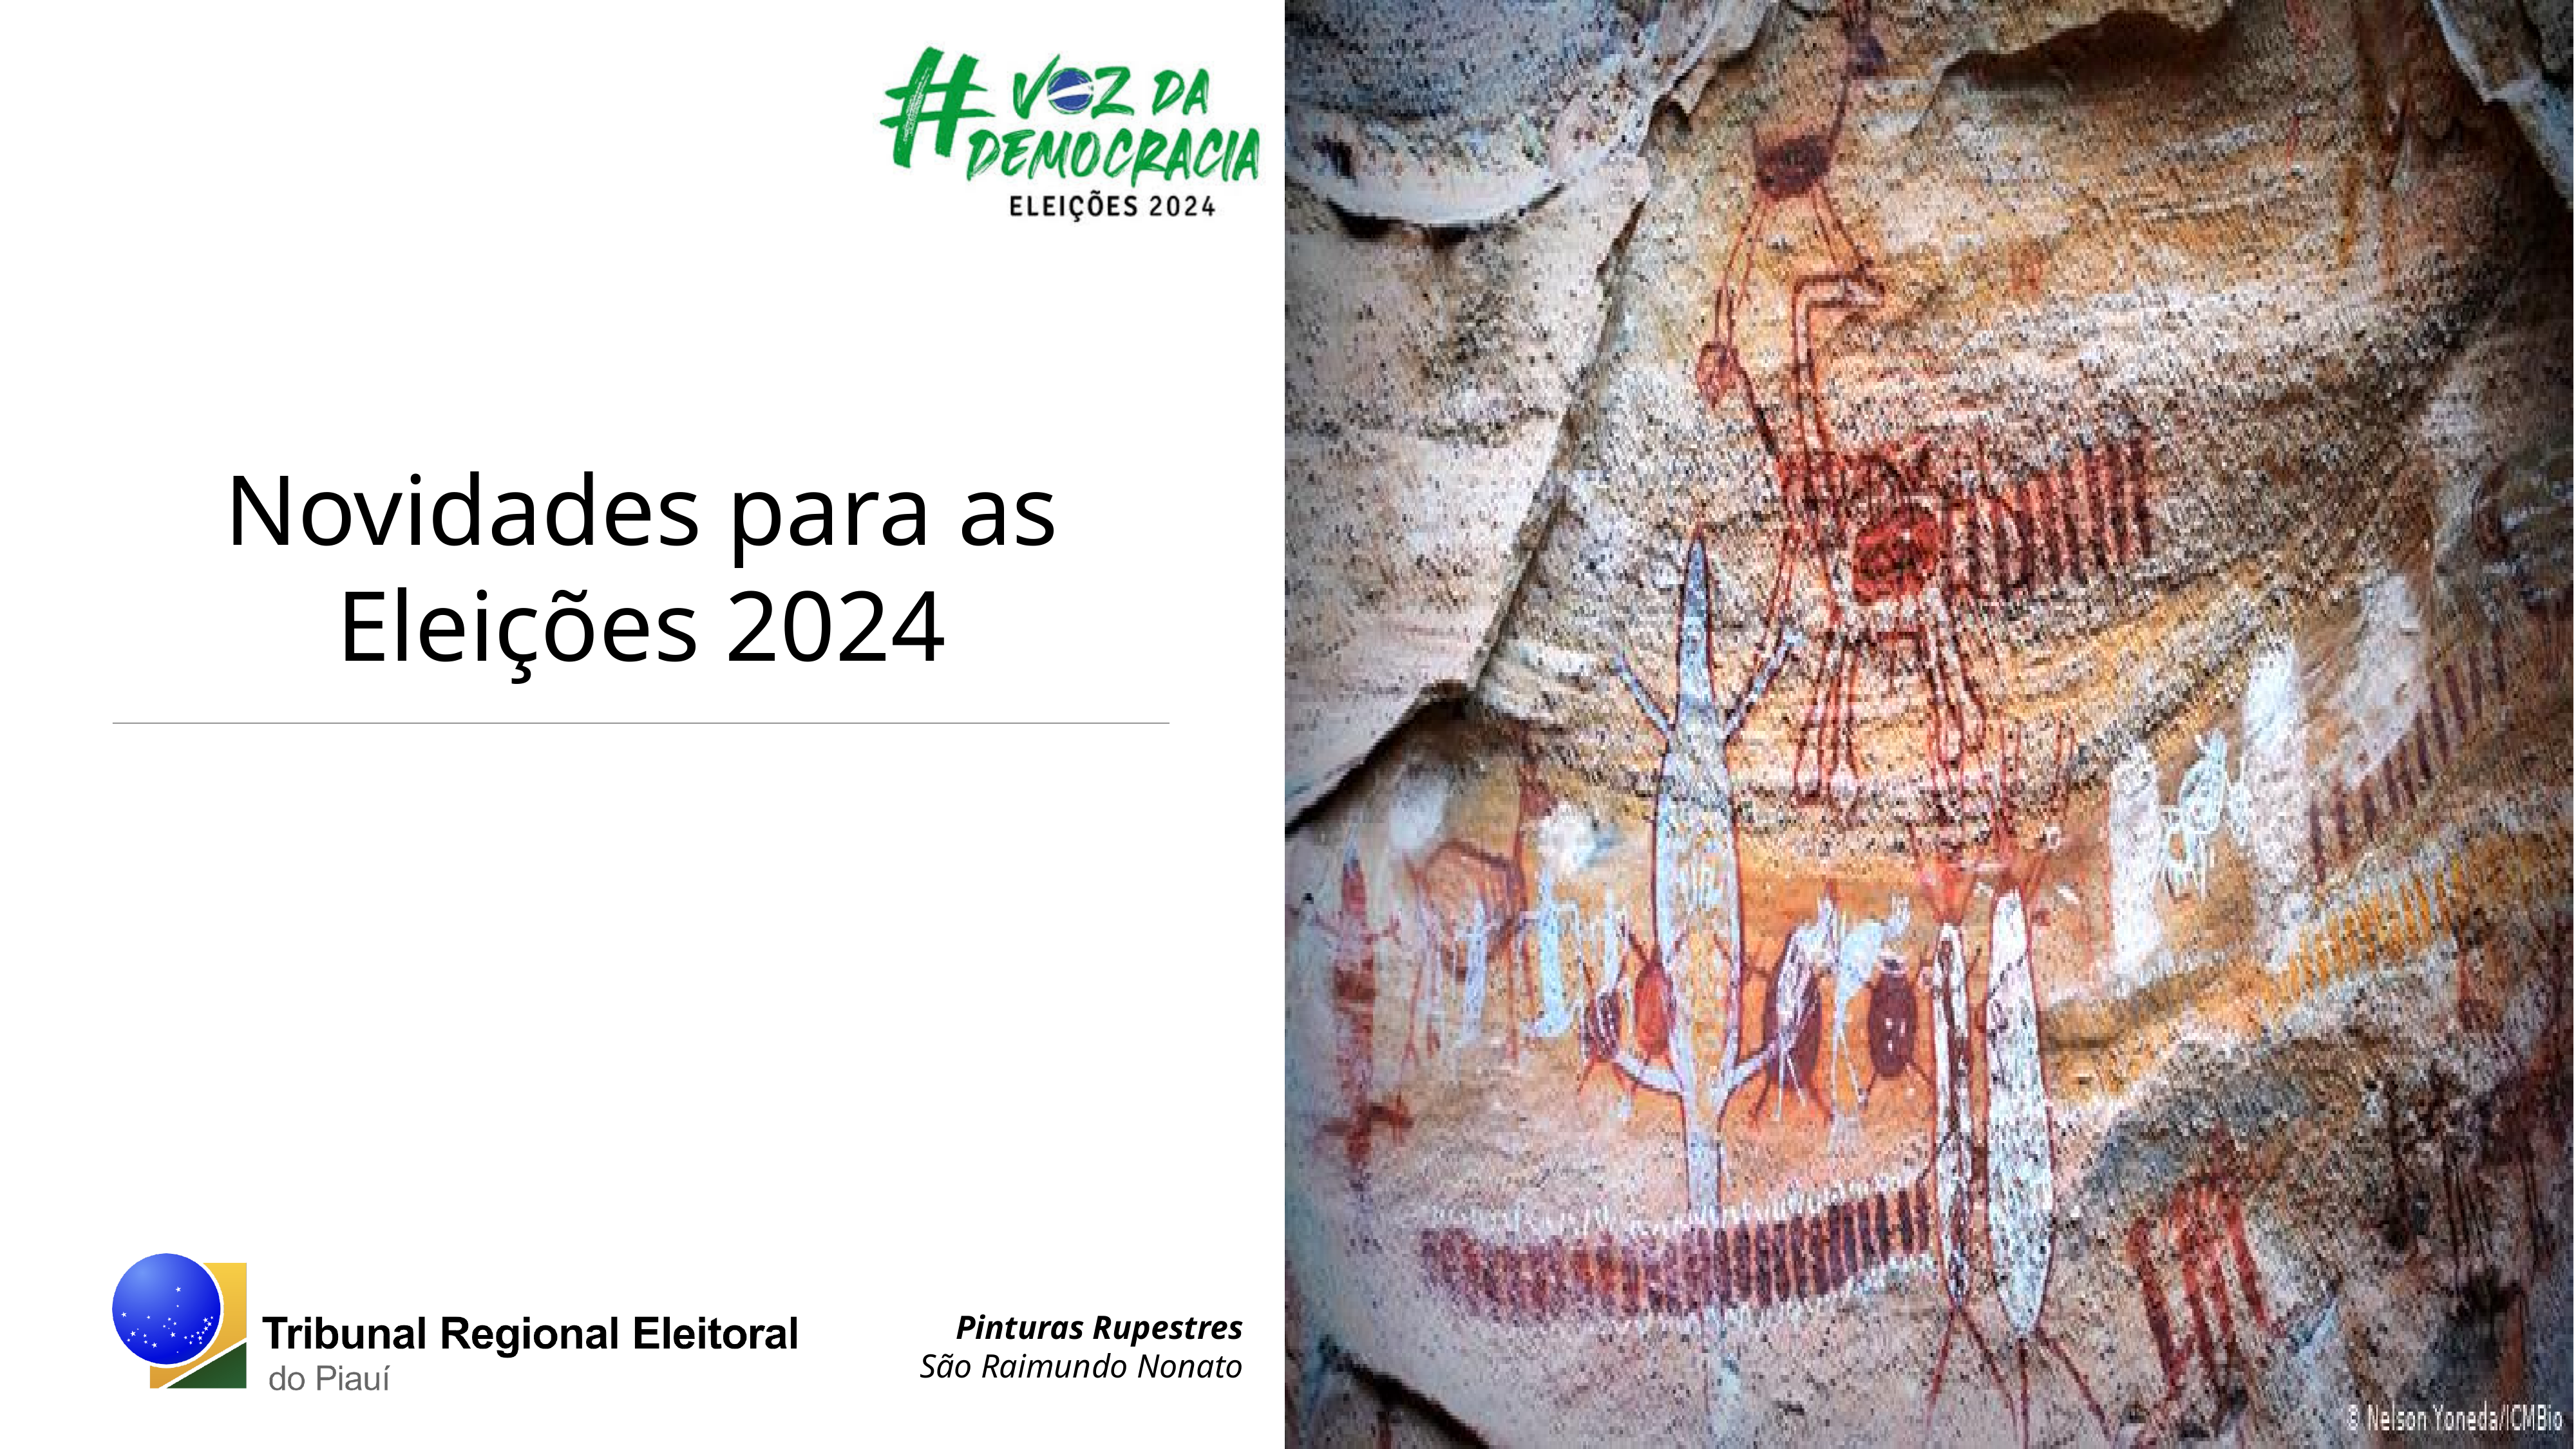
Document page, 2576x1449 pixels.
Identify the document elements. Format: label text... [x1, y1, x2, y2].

picture [112, 1253, 797, 1390]
picture [1285, 0, 2573, 1449]
title Novidades para as Eleições 2024 [112, 213, 1170, 686]
picture [873, 20, 1269, 234]
text_box Pinturas Rupestres São Raimundo Nonato [797, 1302, 1249, 1390]
